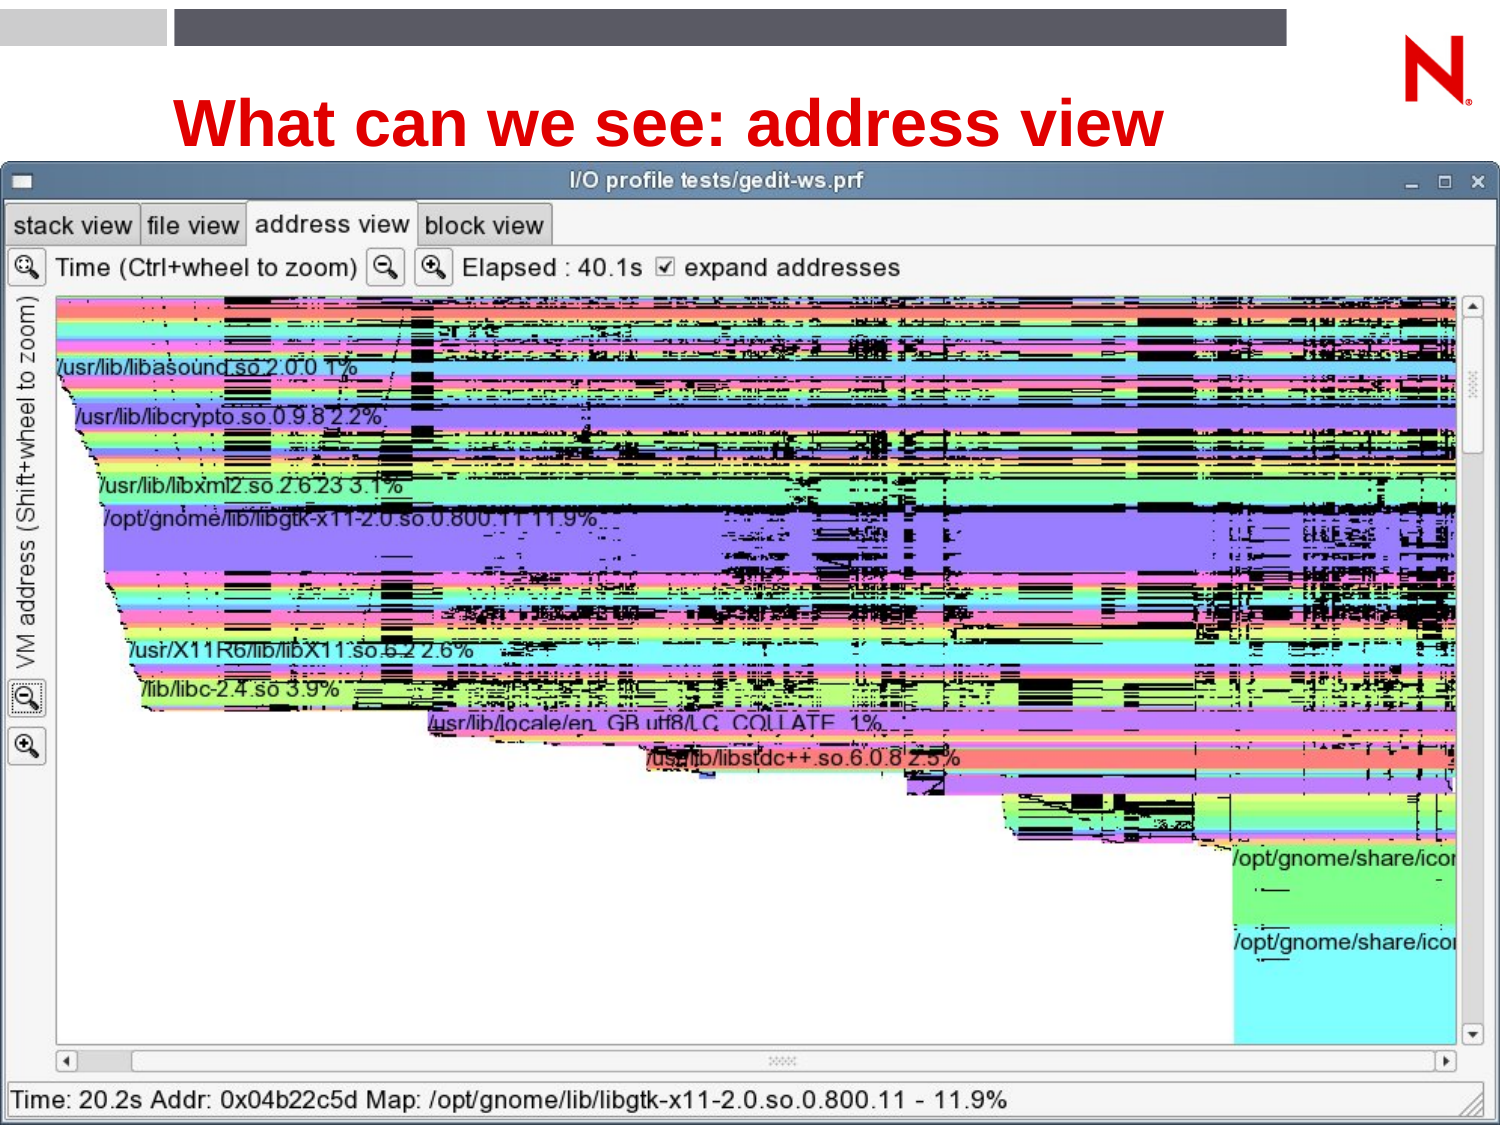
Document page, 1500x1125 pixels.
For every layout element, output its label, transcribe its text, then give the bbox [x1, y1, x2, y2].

picture [0, 161, 1500, 1125]
title What can we see: address view [173, 41, 1395, 161]
picture [1403, 32, 1473, 107]
